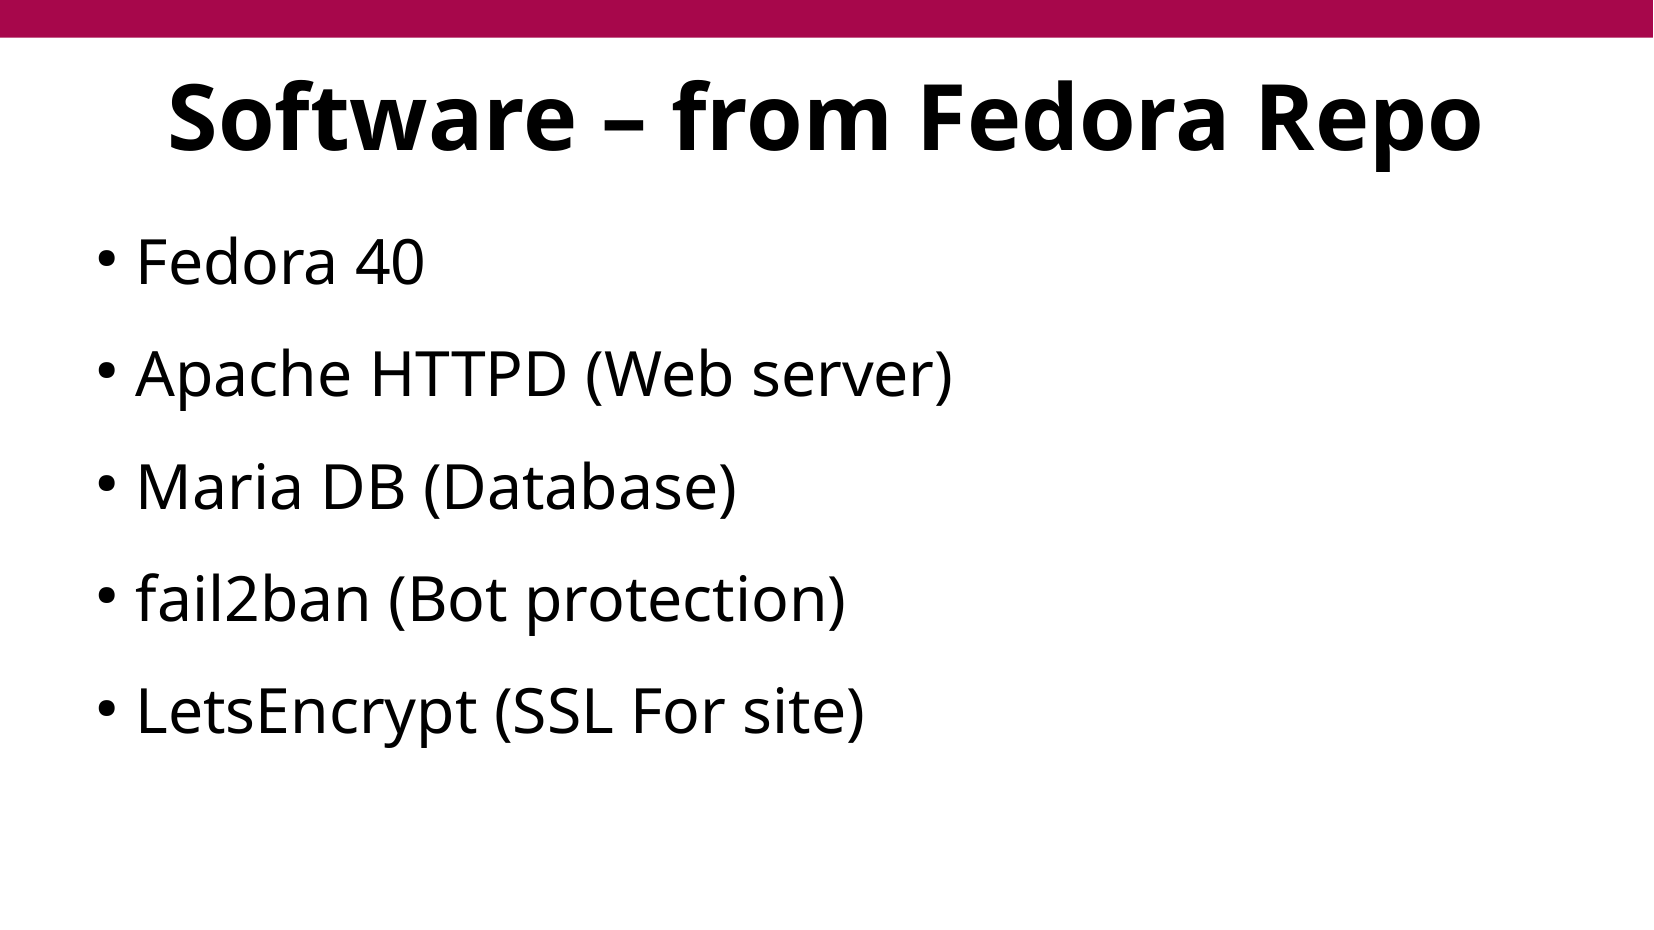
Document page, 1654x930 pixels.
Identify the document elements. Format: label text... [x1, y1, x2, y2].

title Software – from Fedora Repo [82, 36, 1571, 193]
list Fedora 40 Apache HTTPD (Web server) Maria DB (Database) fail2ban (Bot protection) LetsEncrypt (SSL For site) [82, 217, 1571, 757]
